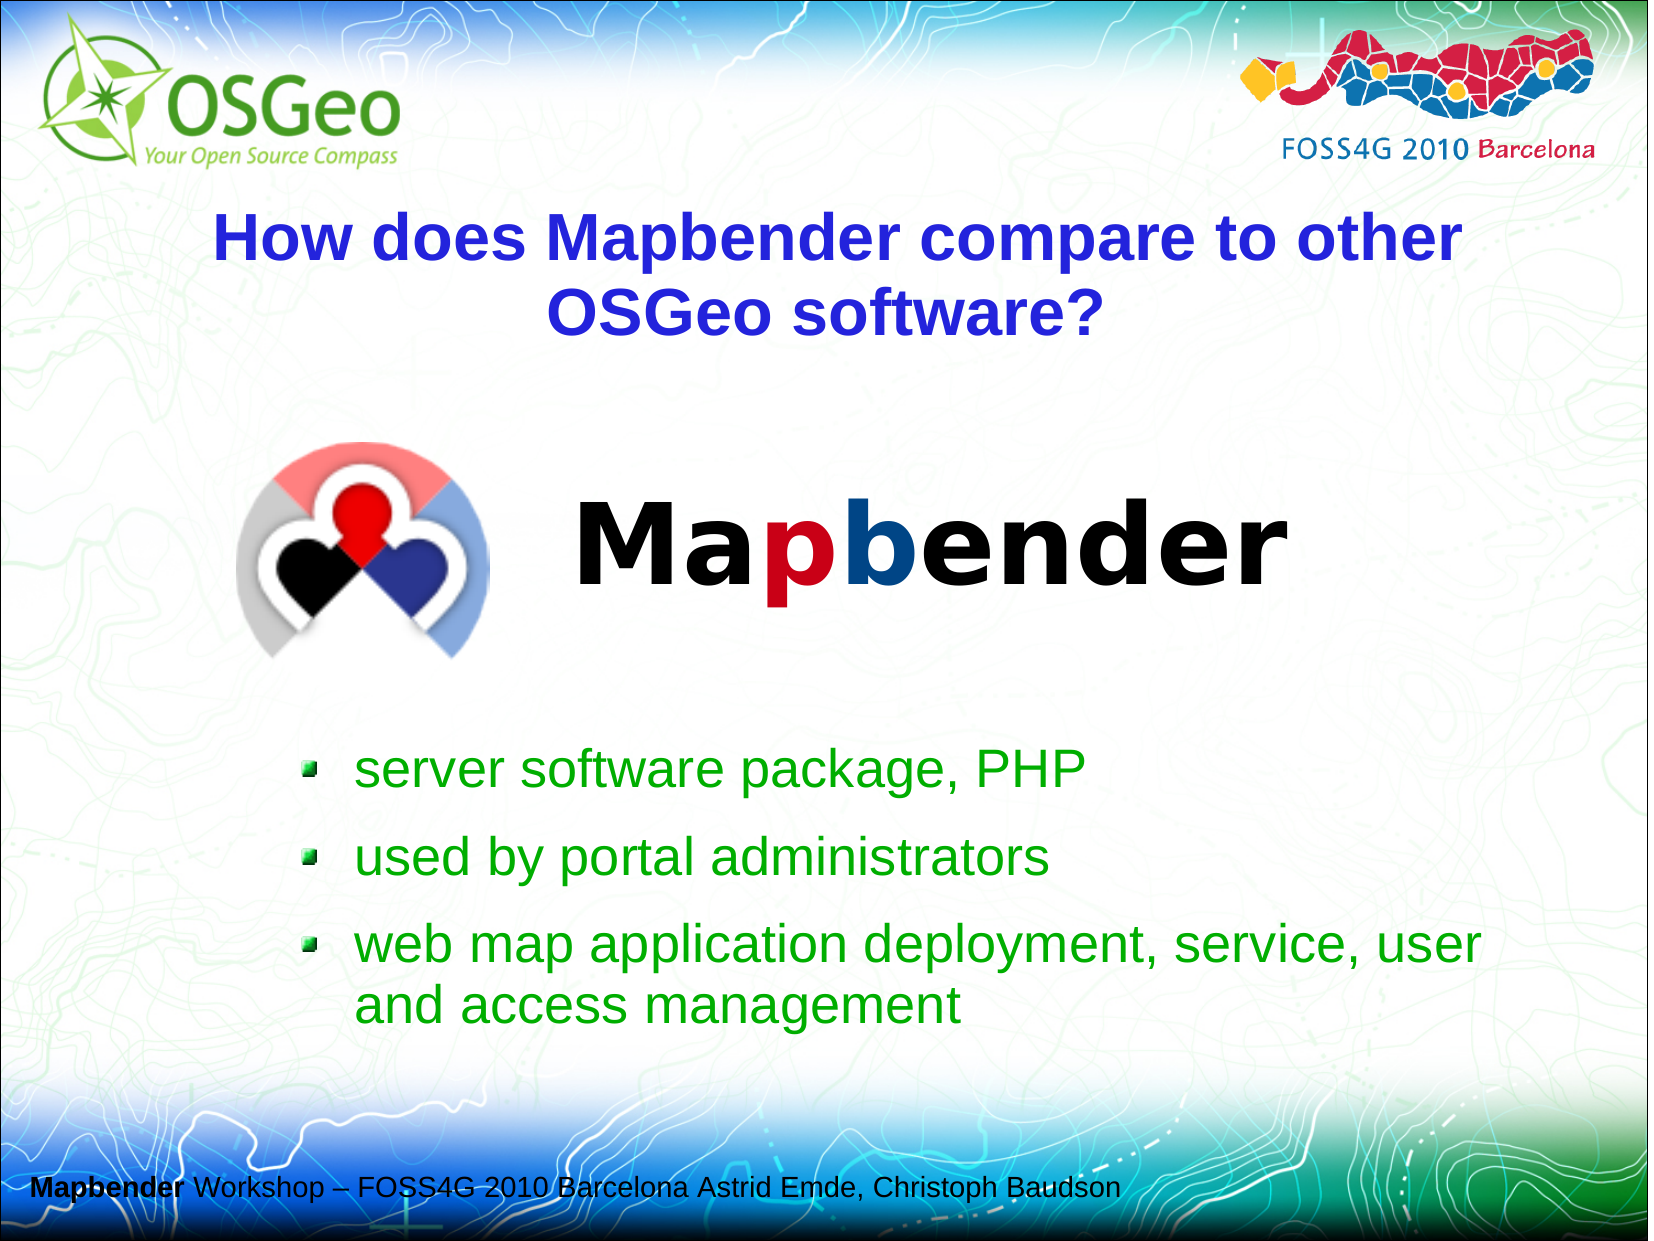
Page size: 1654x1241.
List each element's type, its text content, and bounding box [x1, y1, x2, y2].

picture [1, 1, 1647, 1240]
text_box Mapbender [555, 472, 1447, 621]
list server software package, PHP used by portal administrators web map application deployment, service, user and access management [283, 738, 1506, 1093]
title How does Mapbender compare to other OSGeo software? [82, 188, 1571, 361]
